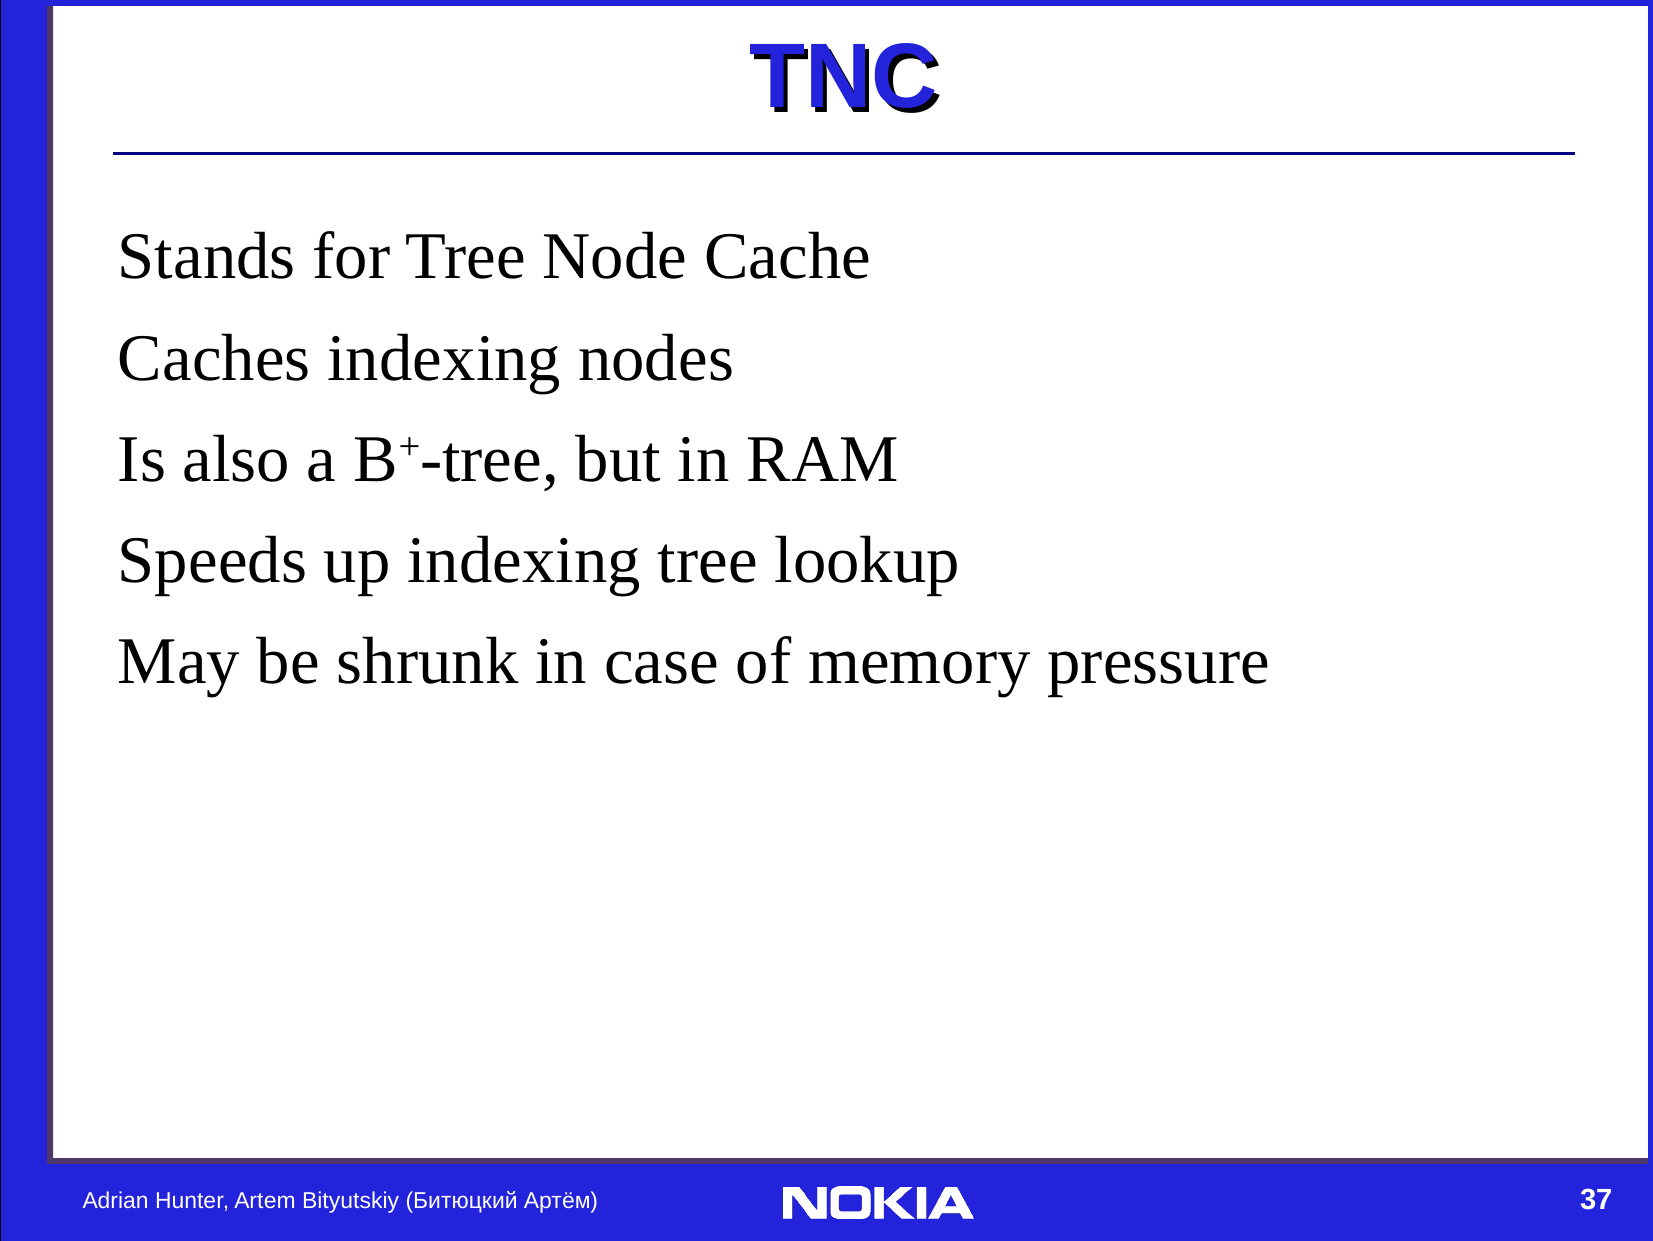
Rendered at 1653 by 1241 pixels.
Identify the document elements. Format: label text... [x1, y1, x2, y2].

list Stands for Tree Node Cache Caches indexing nodes Is also a B+-tree, but in RAM Speeds up indexing tree lookup May be shrunk in case of memory pressure [100, 219, 1588, 1072]
title TNC [100, 2, 1588, 151]
picture [783, 1186, 974, 1219]
